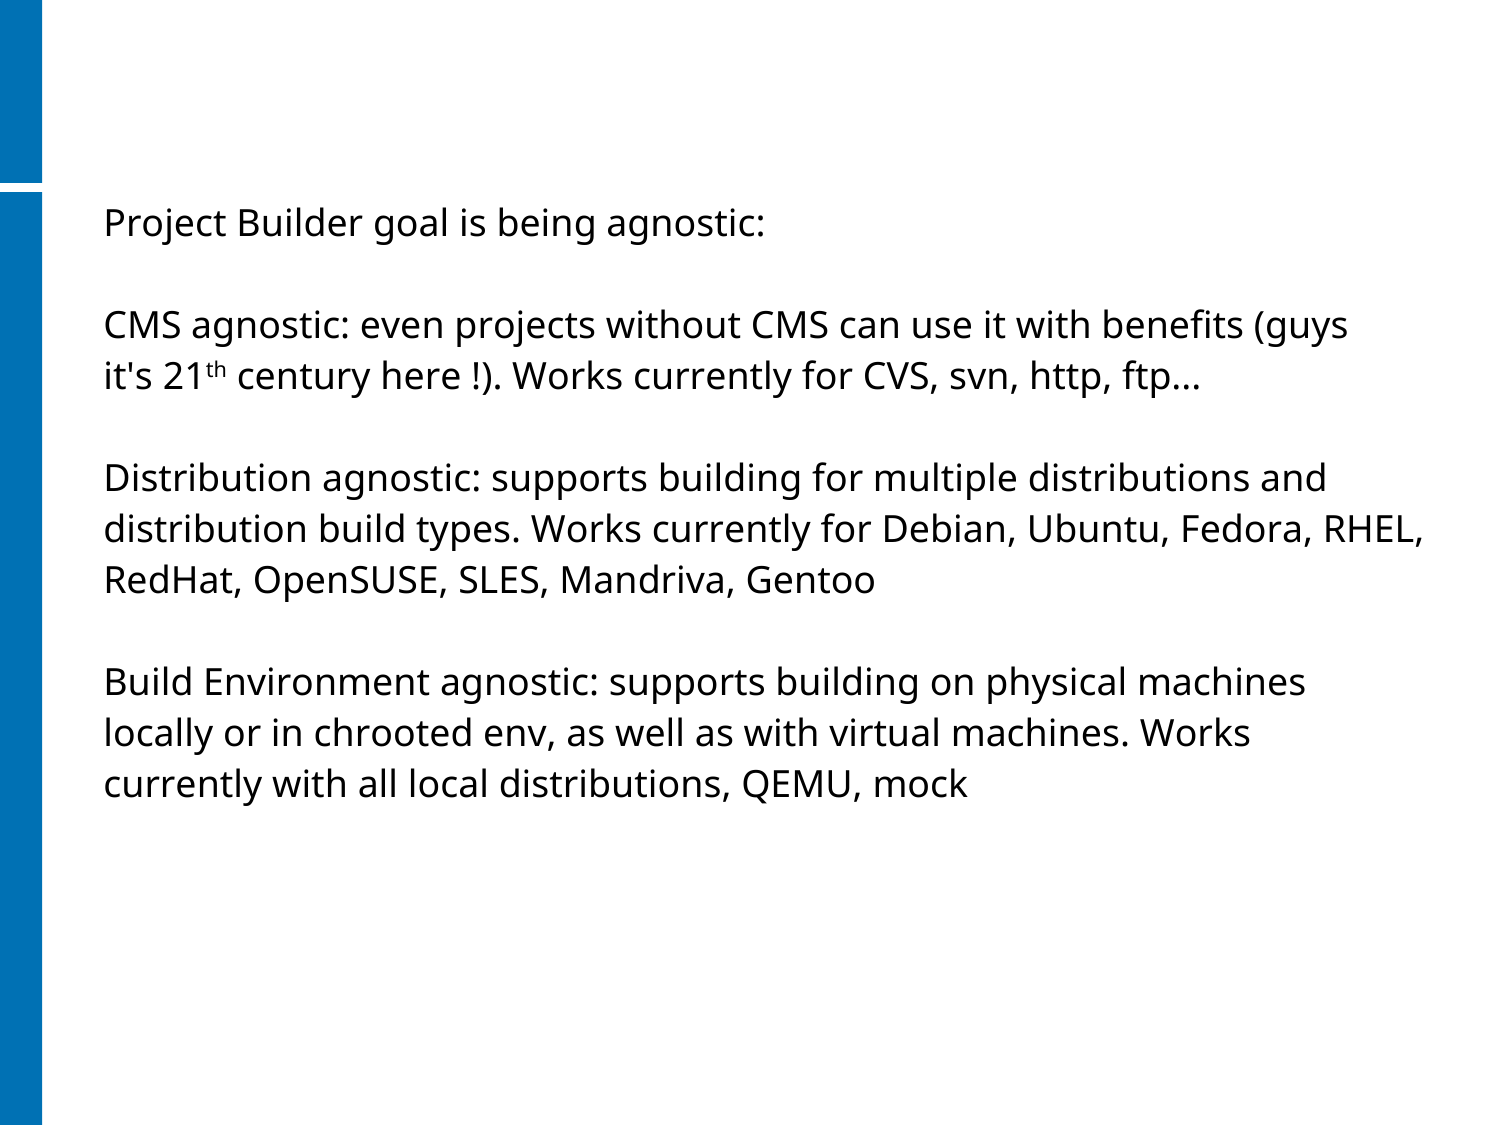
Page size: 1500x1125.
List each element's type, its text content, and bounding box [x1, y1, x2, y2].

text_box Project Builder goal is being agnostic: CMS agnostic: even projects without CMS can use it with benefits (guys it's 21th century here !). Works currently for CVS, svn, http, ftp... Distribution agnostic: supports building for multiple distributions and distribution build types. Works currently for Debian, Ubuntu, Fedora, RHEL, RedHat, OpenSUSE, SLES, Mandriva, Gentoo Build Environment agnostic: supports building on physical machines locally or in chrooted env, as well as with virtual machines. Works currently with all local distributions, QEMU, mock [88, 189, 1483, 730]
